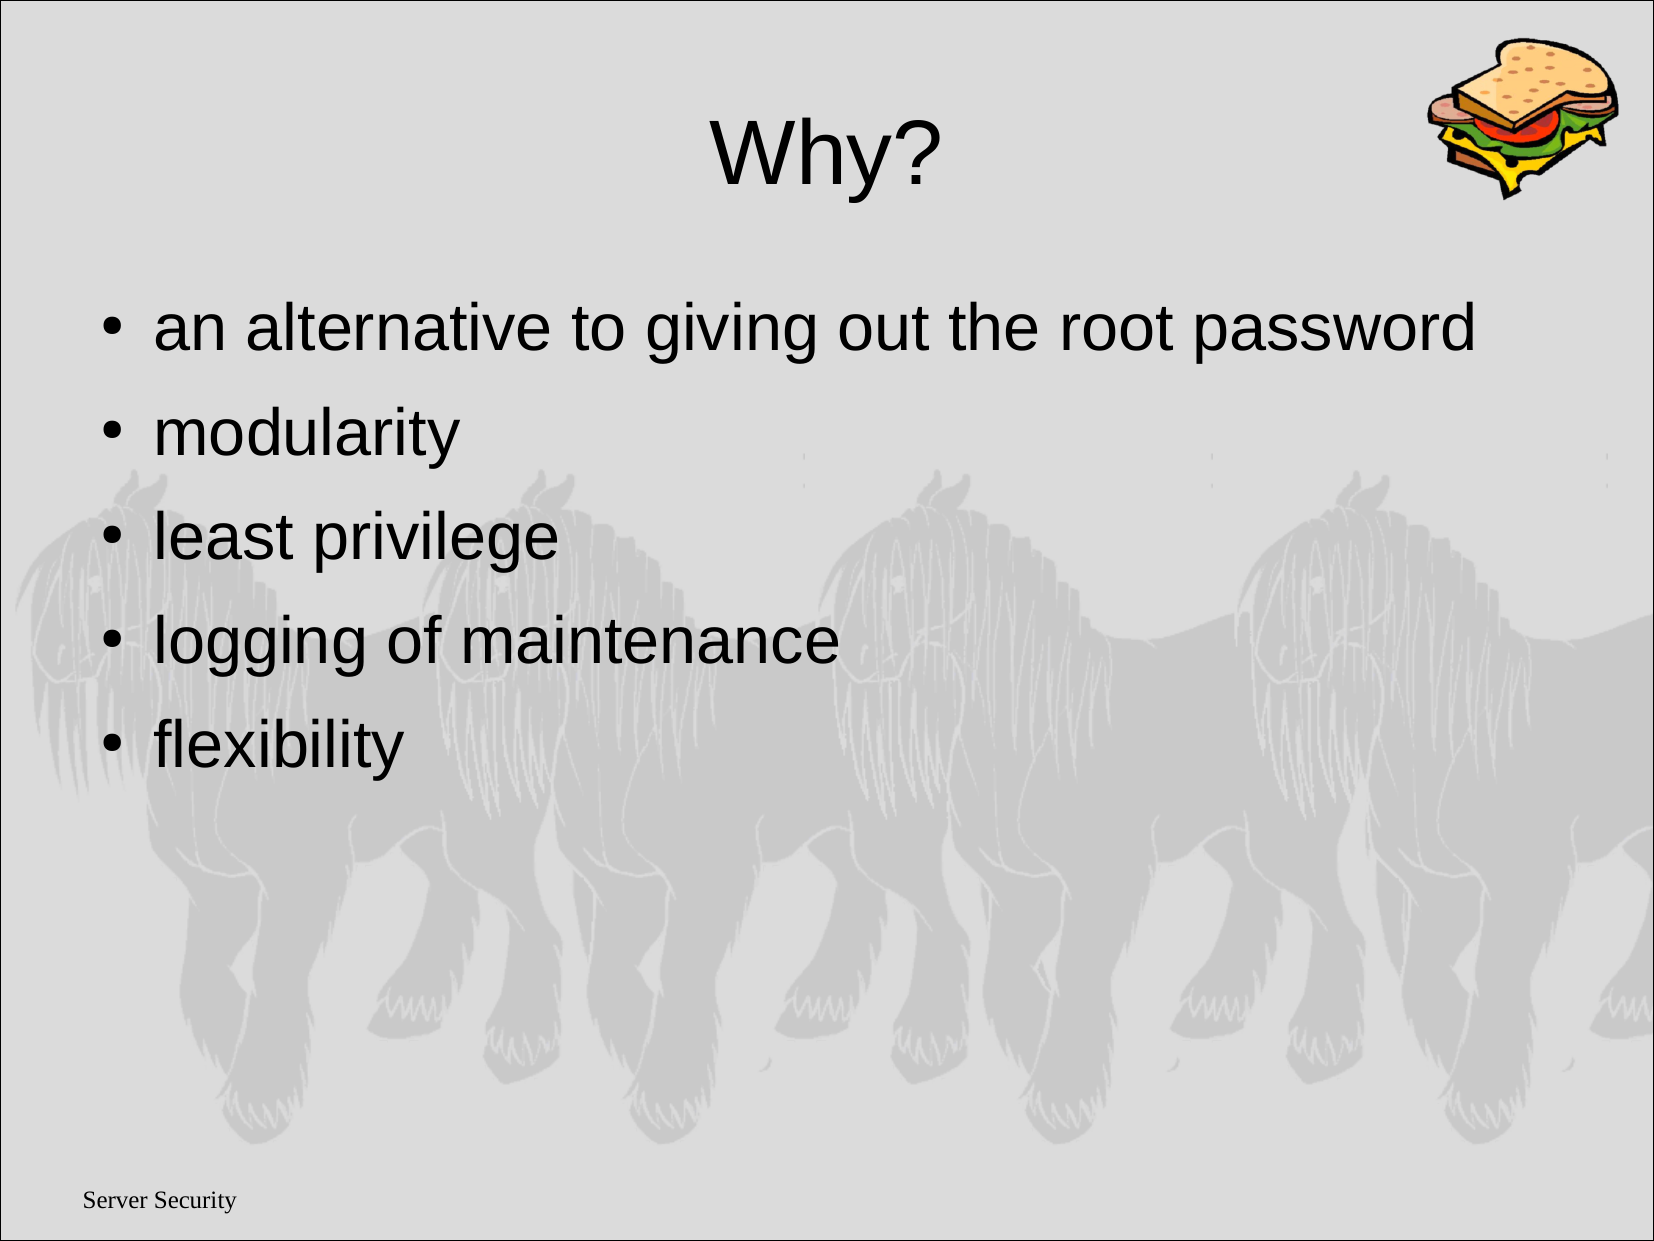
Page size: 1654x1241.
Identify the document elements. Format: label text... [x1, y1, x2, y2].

list an alternative to giving out the root password modularity least privilege logging of maintenance flexibility [82, 290, 1571, 1094]
title Why? [82, 56, 1571, 250]
picture [1425, 37, 1621, 201]
